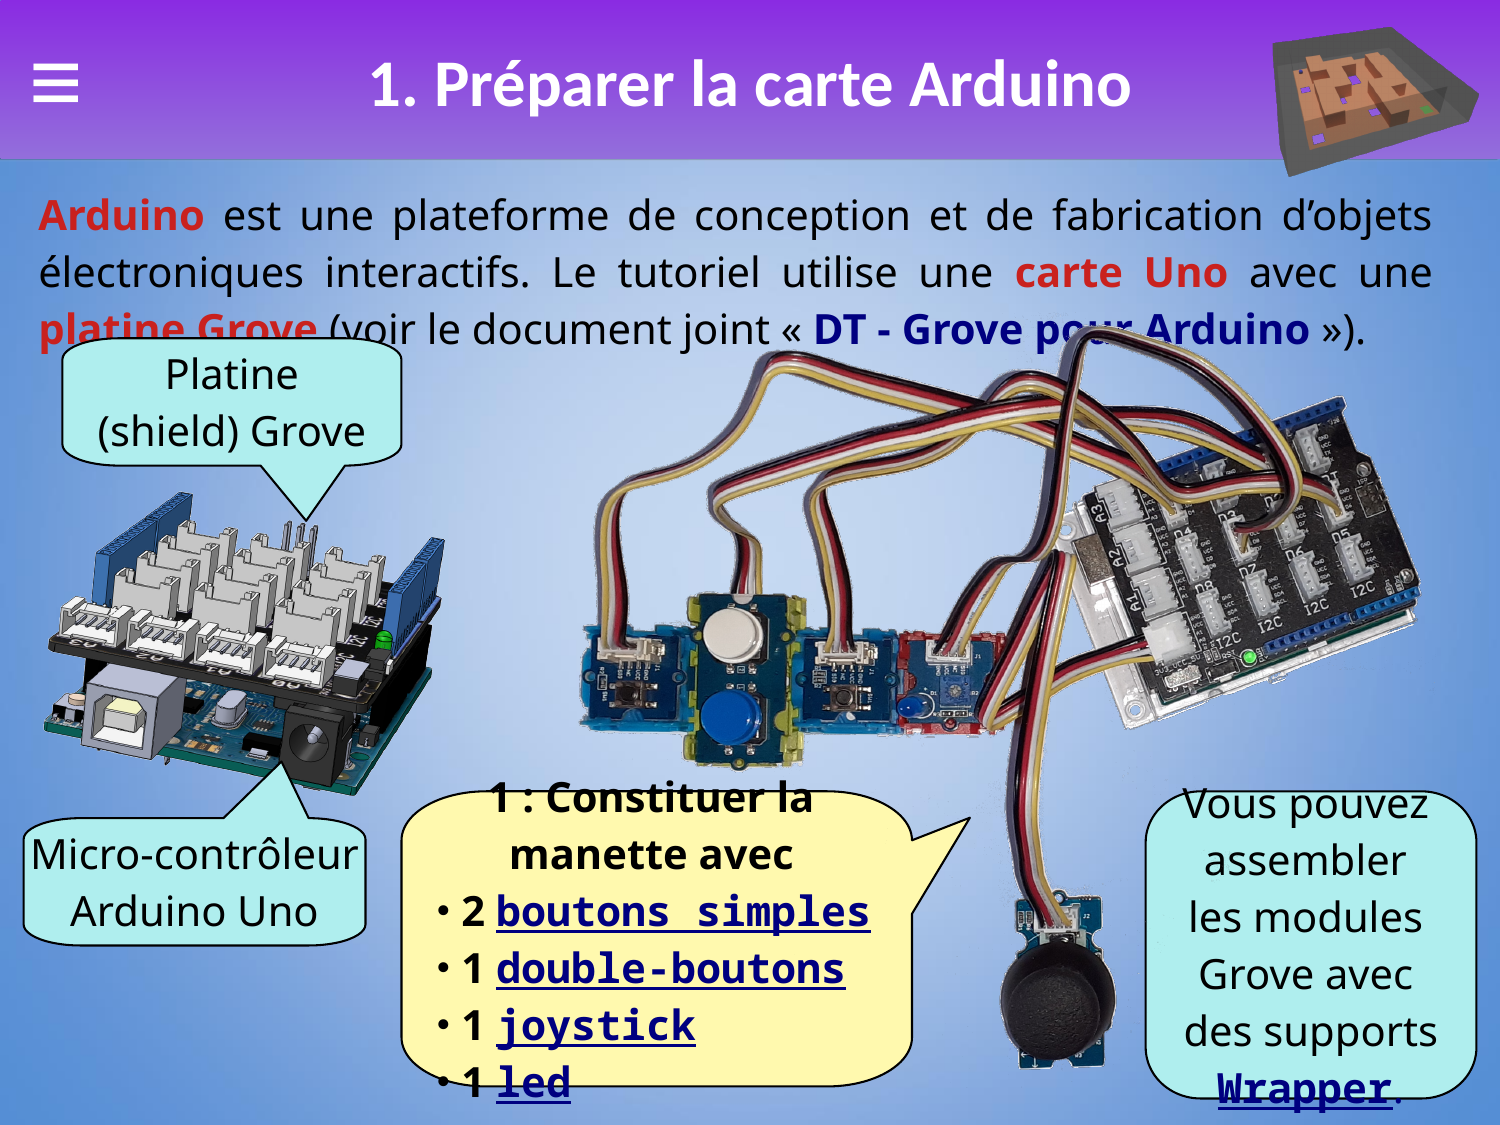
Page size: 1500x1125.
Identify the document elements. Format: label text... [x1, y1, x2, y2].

text_box Platine (shield) Grove [62, 338, 402, 521]
text_box 1. Préparer la carte Arduino [0, 0, 1500, 159]
text_box Micro-contrôleur Arduino Uno [23, 761, 366, 946]
picture [0, 27, 1500, 1125]
text_box Arduino est une plateforme de conception et de fabrication d’objets électroniques interactifs. Le tutoriel utilise une carte Uno avec une platine Grove (voir le document joint « DT - Grove pour Arduino »). [23, 178, 1448, 319]
text_box 1 : Constituer la manette avec 2 boutons simples 1 double-boutons 1 joystick 1 led [401, 791, 547, 1087]
text_box ≡ [14, 23, 101, 141]
text_box Vous pouvez assembler les modules Grove avec des supports Wrapper. [1381, 793, 1477, 1099]
